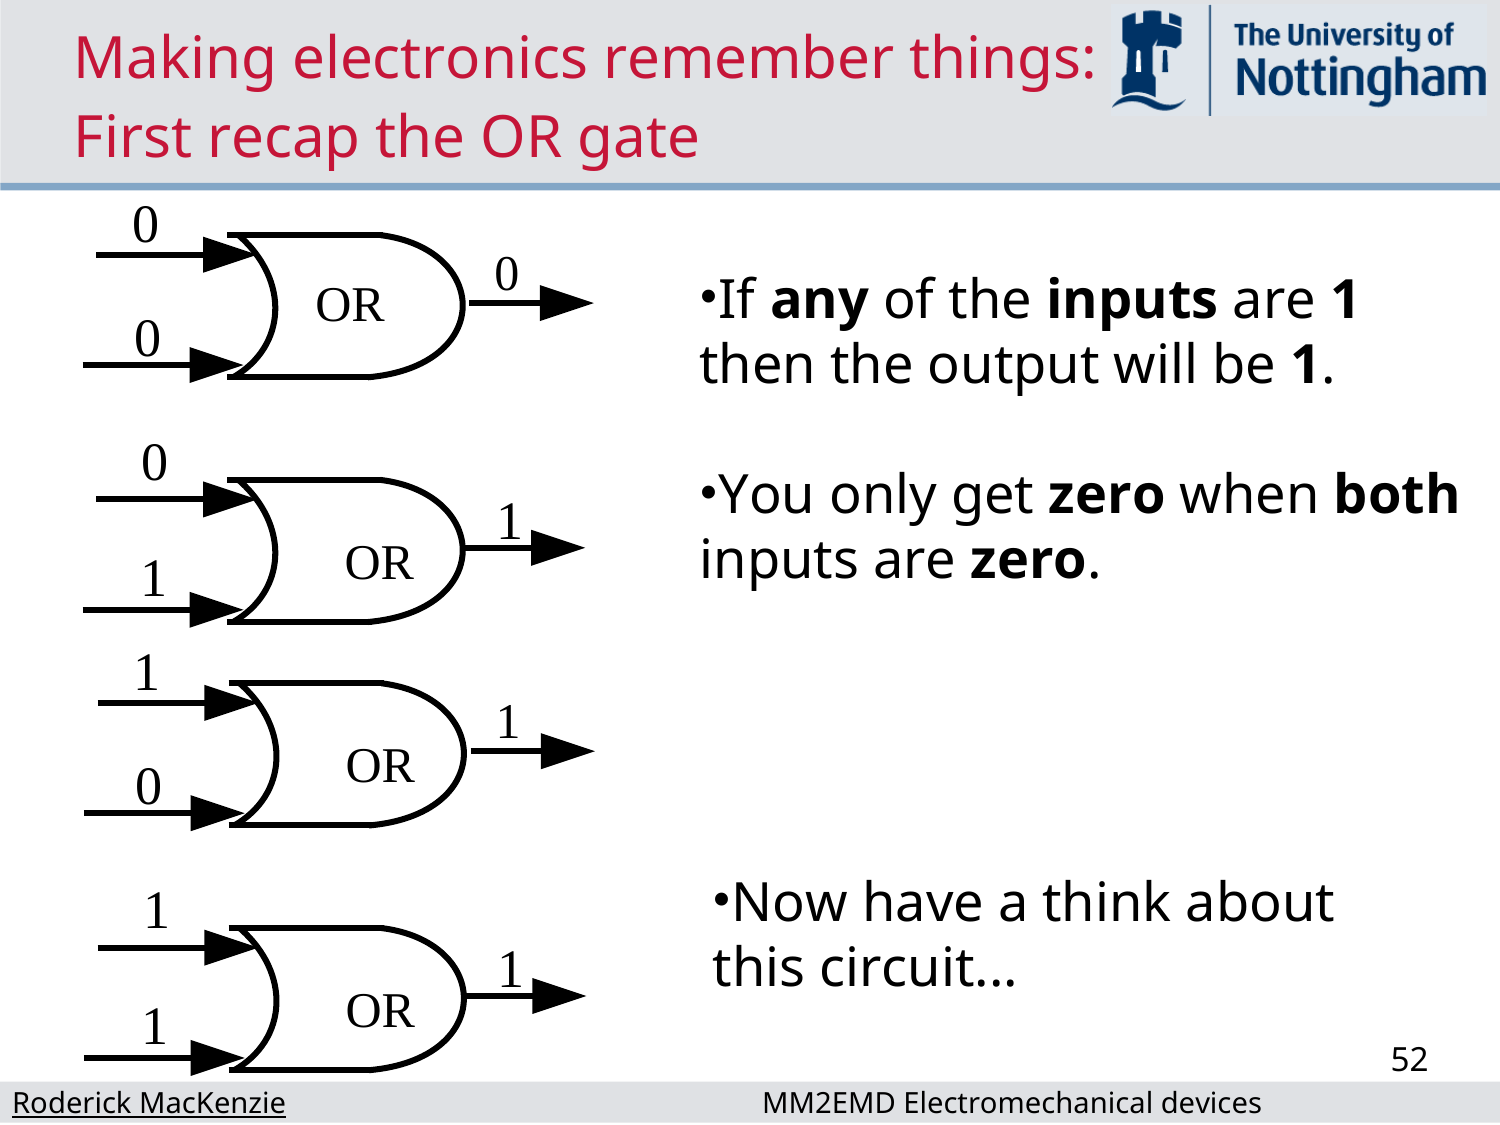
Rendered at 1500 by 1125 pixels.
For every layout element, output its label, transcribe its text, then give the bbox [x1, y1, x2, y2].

text_box OR [329, 521, 429, 597]
text_box Now have a think about this circuit... [697, 859, 1454, 1005]
text_box 1 [480, 680, 531, 756]
title Making electronics remember things: First recap the OR gate [59, 20, 1128, 172]
picture [1111, 4, 1487, 116]
text_box 0 [117, 180, 171, 261]
text_box 0 [120, 742, 171, 823]
text_box OR [300, 264, 400, 340]
text_box 0 [127, 419, 178, 499]
text_box OR [330, 969, 430, 1045]
text_box If any of the inputs are 1 then the output will be 1. You only get zero when both inputs are zero. [684, 256, 1494, 727]
text_box 1 [482, 926, 533, 1007]
text_box 1 [128, 867, 179, 948]
text_box OR [330, 725, 430, 800]
text_box 0 [119, 294, 170, 375]
text_box 1 [126, 983, 177, 1064]
text_box 1 [125, 535, 176, 616]
text_box <number> [1375, 1030, 1500, 1101]
text_box 1 [118, 628, 172, 709]
text_box 0 [479, 232, 530, 308]
text_box 1 [481, 478, 532, 558]
